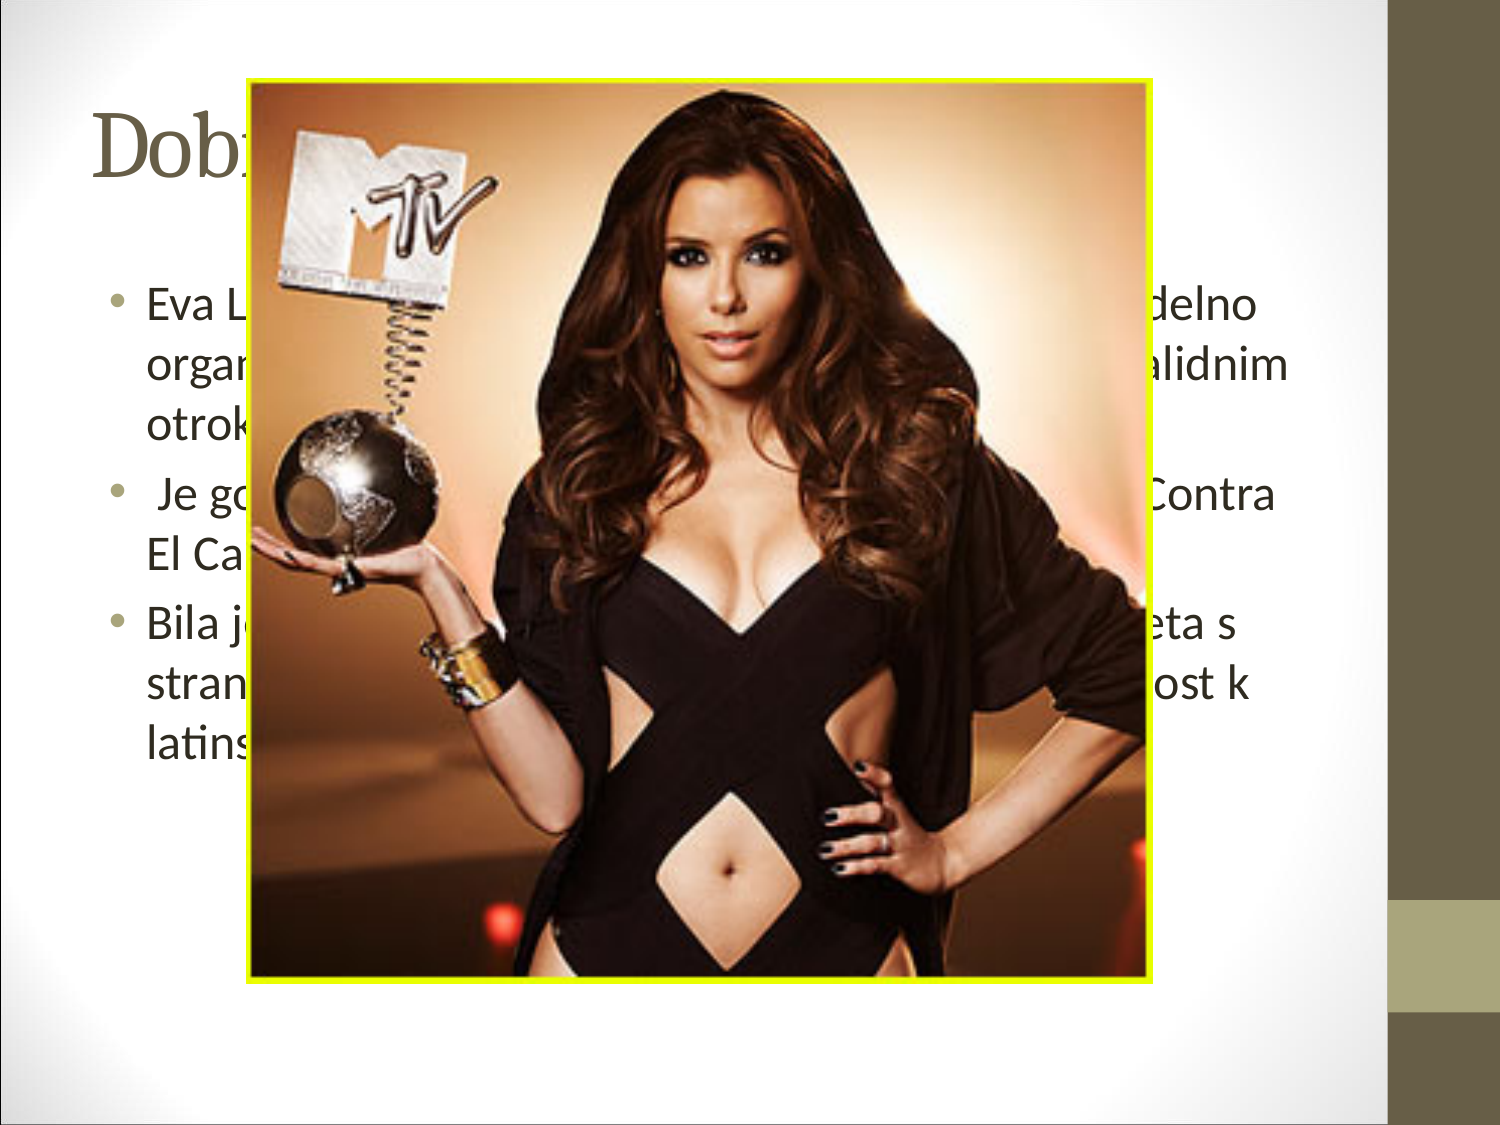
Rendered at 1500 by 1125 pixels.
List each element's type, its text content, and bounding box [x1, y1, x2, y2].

picture [0, 0, 1387, 1125]
list Eva Longoria Parker je leta 2006 ustanovila dobrodelno organizacijo Eva's Heroes, ki pomaga razvojno invalidnim otrokom. Je govornica za dobrodelno organizacijo PADRES Contra El Cancer. Bila je tudi bila imenovana za dobrodelno osebo leta s strani revije Hollywood Reporter za njeno zavezanost k latinskim Američanom in pomoč skupnosti. [75, 262, 1325, 1050]
title Dobrodelnost [75, 45, 1325, 233]
